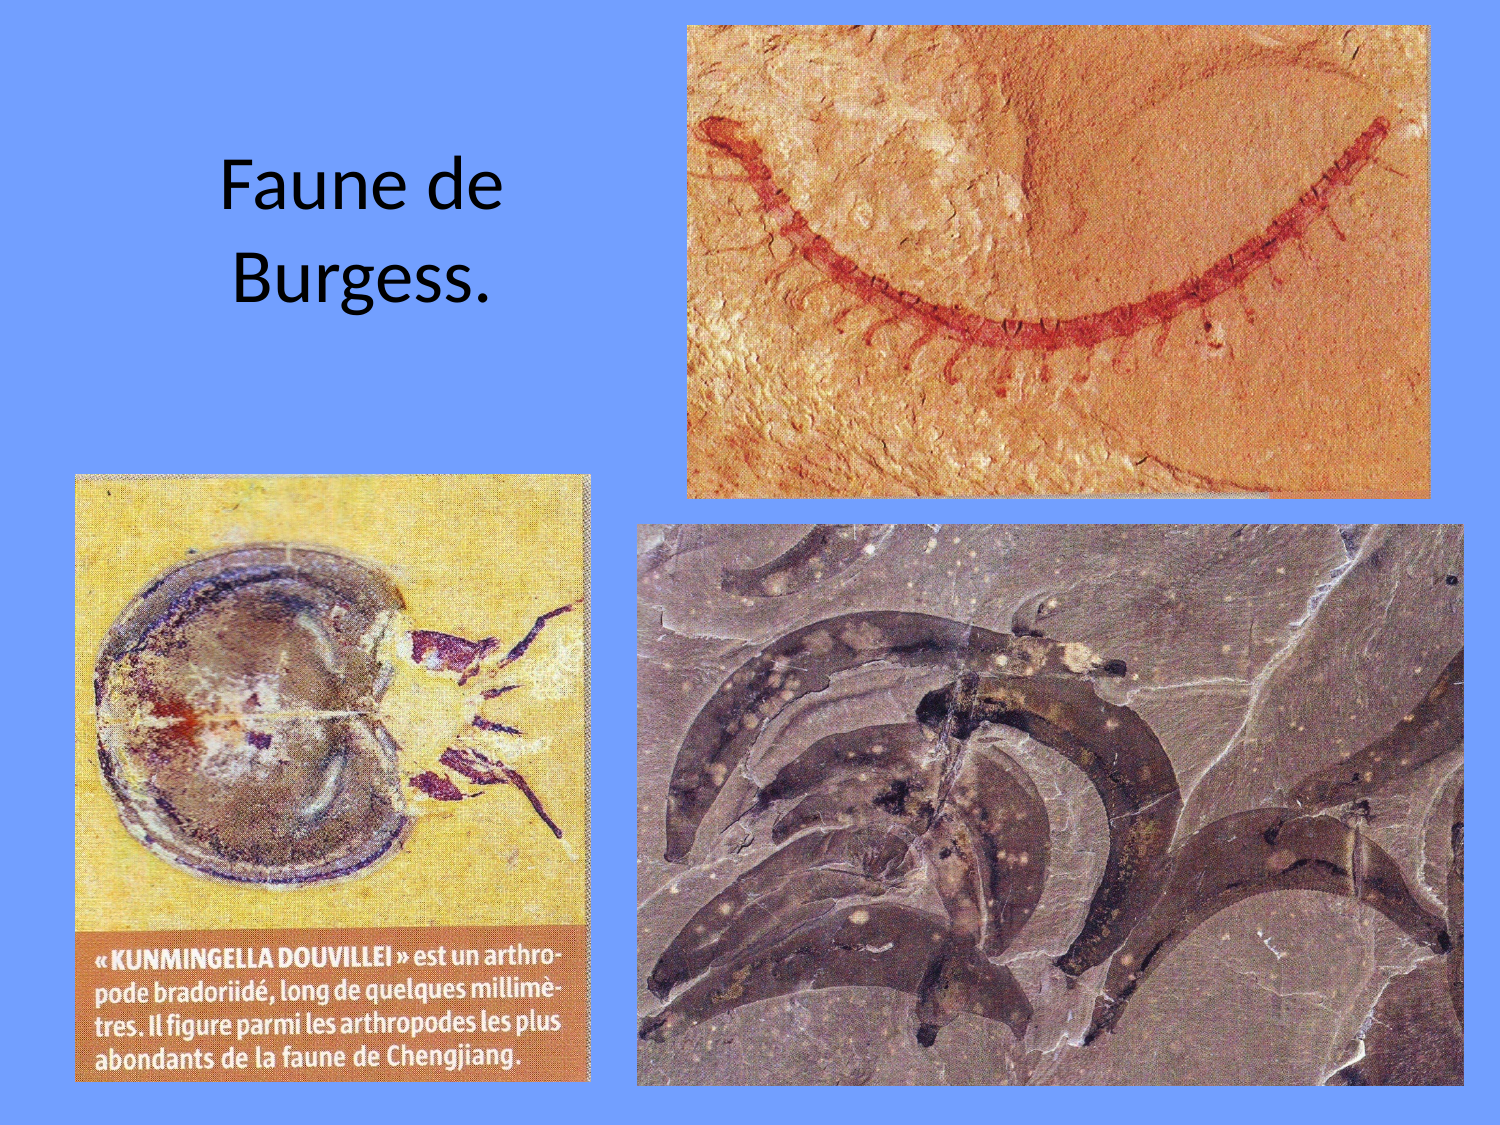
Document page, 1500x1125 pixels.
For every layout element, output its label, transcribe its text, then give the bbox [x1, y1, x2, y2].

picture [75, 474, 591, 1082]
picture [687, 25, 1431, 499]
picture [637, 524, 1464, 1086]
text_box Faune de Burgess. [75, 125, 650, 325]
